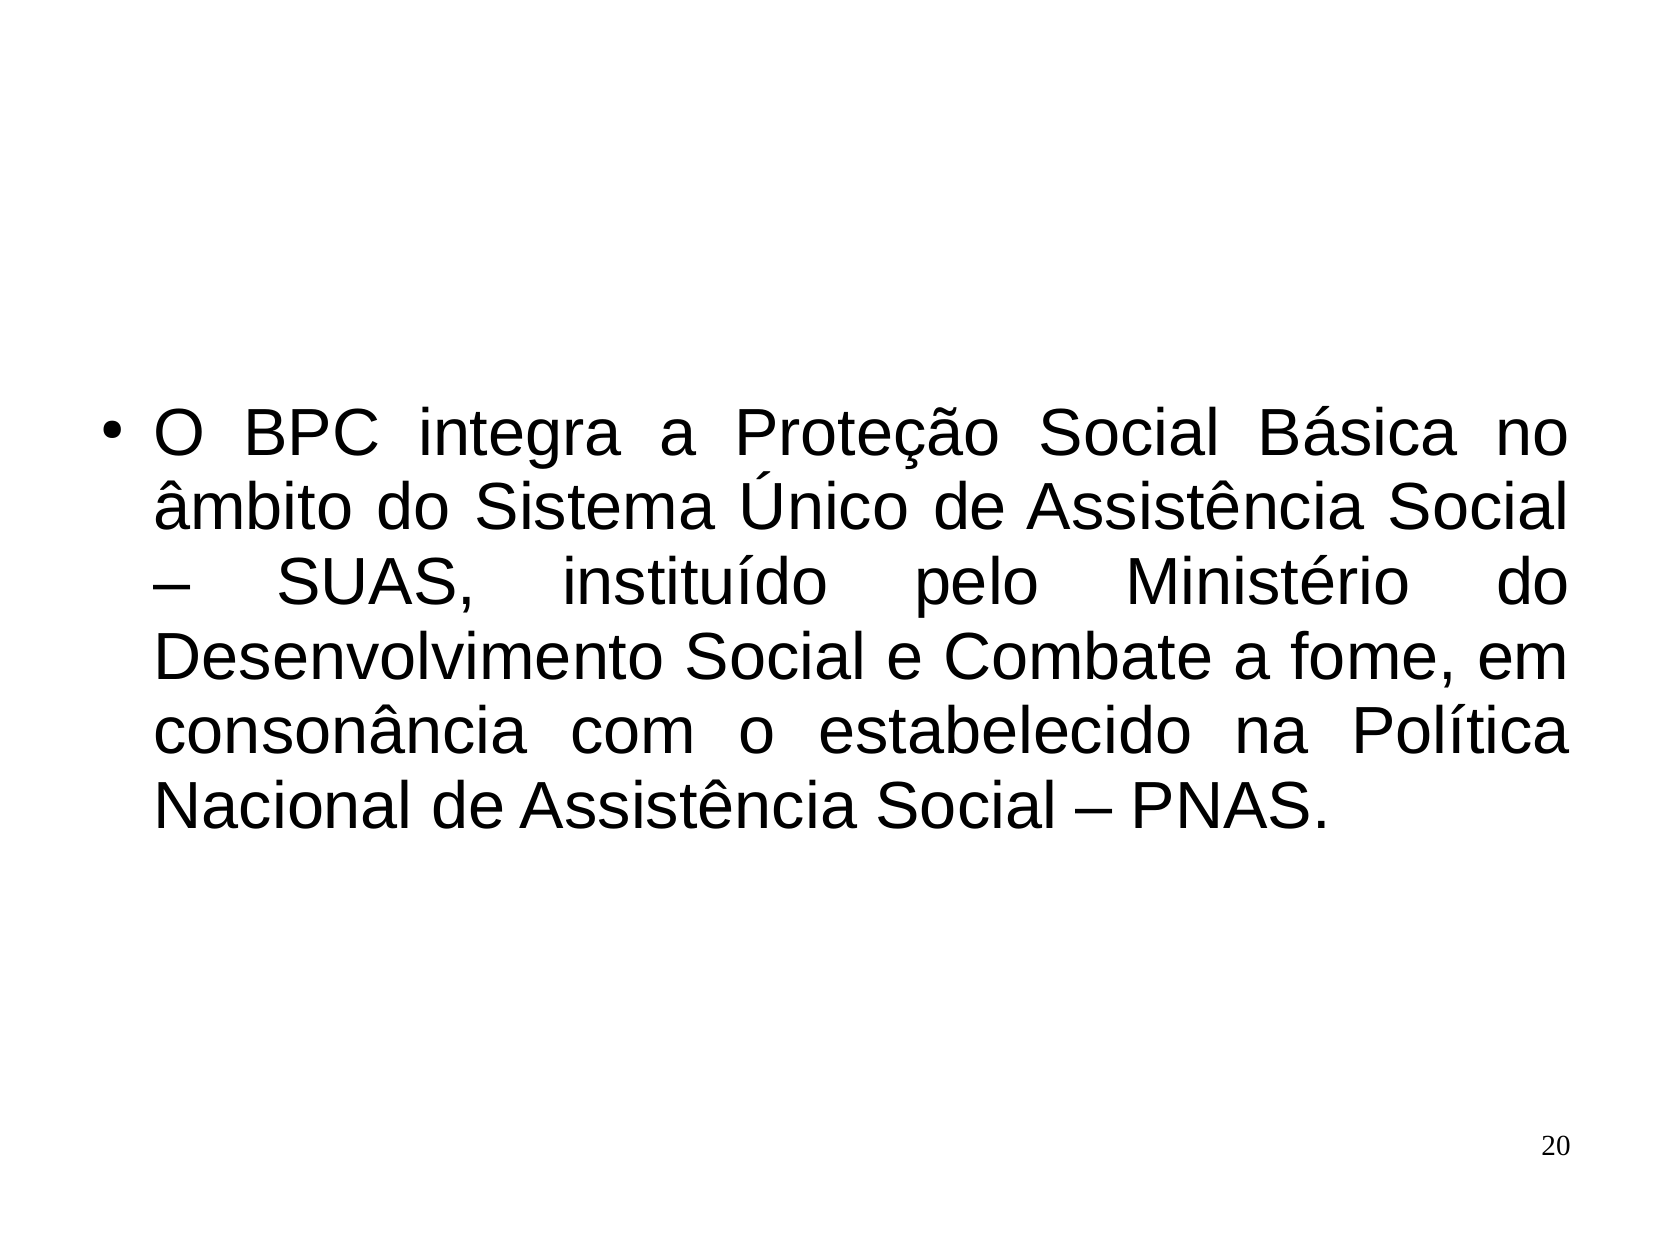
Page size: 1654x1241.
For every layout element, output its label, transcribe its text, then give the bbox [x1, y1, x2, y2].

list O BPC integra a Proteção Social Básica no âmbito do Sistema Único de Assistência Social – SUAS, instituído pelo Ministério do Desenvolvimento Social e Combate a fome, em consonância com o estabelecido na Política Nacional de Assistência Social – PNAS. [82, 290, 1571, 1010]
